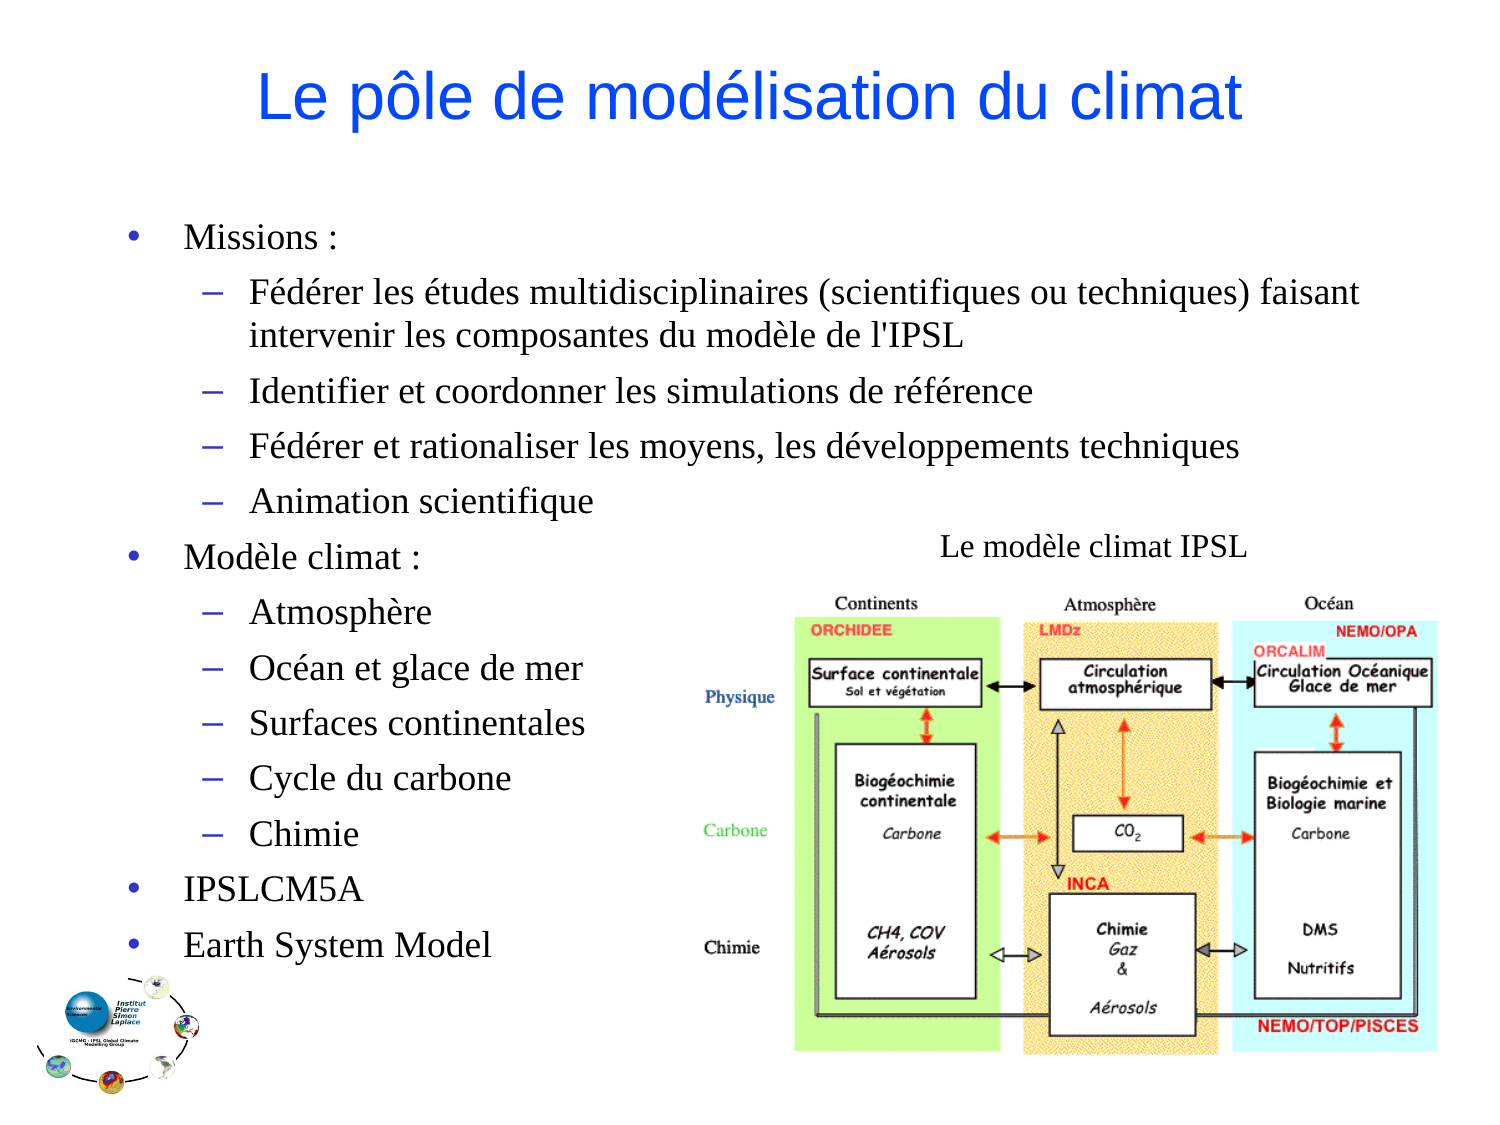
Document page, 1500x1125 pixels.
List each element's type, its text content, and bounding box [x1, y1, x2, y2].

picture [172, 1029, 200, 1040]
text_box Missions : Fédérer les études multidisciplinaires (scientifiques ou techniques) faisant intervenir les composantes du modèle de l'IPSL Identifier et coordonner les simulations de référence Fédérer et rationaliser les moyens, les développements techniques Animation scientifique Modèle climat : Atmosphère Océan et glace de mer Surfaces continentales Cycle du carbone Chimie IPSLCM5A Earth System Model [112, 207, 1388, 1029]
picture [65, 990, 146, 1048]
picture [675, 587, 1473, 1082]
text_box Le pôle de modélisation du climat [75, 45, 1426, 233]
picture [148, 1054, 176, 1080]
picture [97, 1069, 125, 1095]
text_box Le modèle climat IPSL [925, 516, 1264, 572]
picture [44, 1054, 72, 1079]
